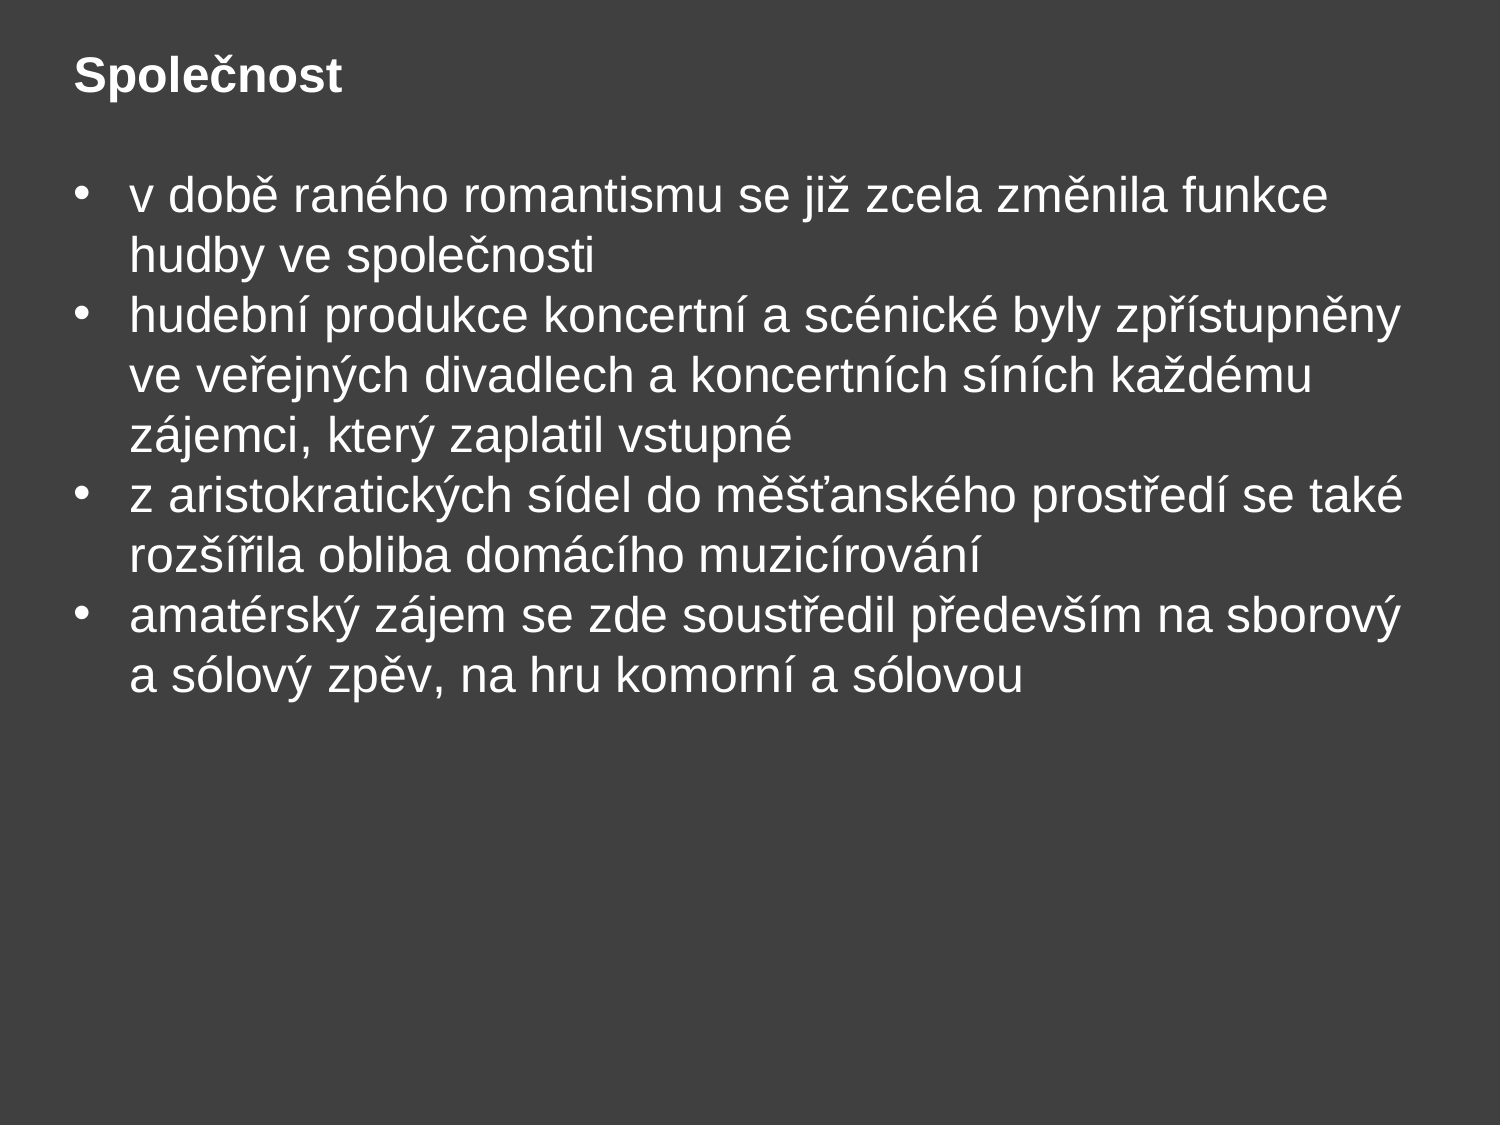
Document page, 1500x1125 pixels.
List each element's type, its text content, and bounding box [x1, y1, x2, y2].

list Společnost v době raného romantismu se již zcela změnila funkce hudby ve společnosti hudební produkce koncertní a scénické byly zpřístupněny ve veřejných divadlech a koncertních síních každému zájemci, který zaplatil vstupné z aristokratických sídel do měšťanského prostředí se také rozšířila obliba domácího muzicírování amatérský zájem se zde soustředil především na sborový a sólový zpěv, na hru komorní a sólovou [58, 35, 1471, 1125]
